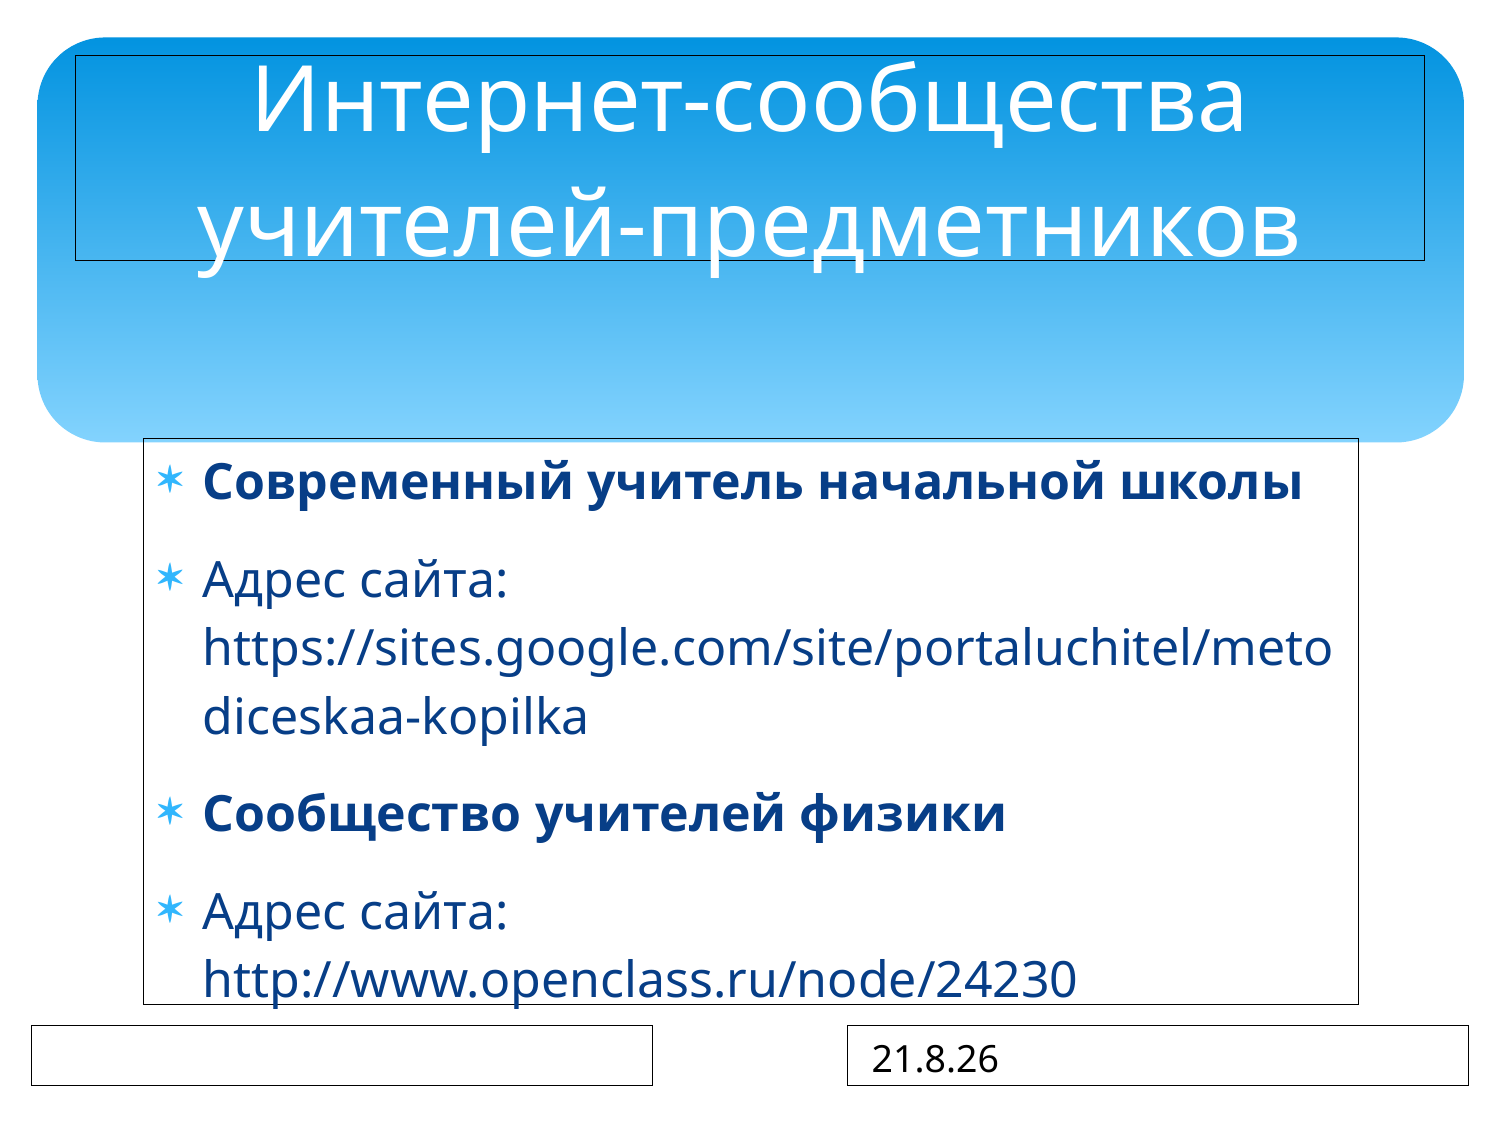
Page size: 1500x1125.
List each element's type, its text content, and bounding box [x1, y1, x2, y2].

title Интернет-сообщества учителей-предметников [75, 55, 1425, 261]
list Современный учитель начальной школы Адрес сайта: https://sites.google.com/site/portaluchitel/metodiceskaa-kopilka Cообщество учителей физики Адрес сайта: http://www.openclass.ru/node/24230 [143, 438, 1359, 1005]
